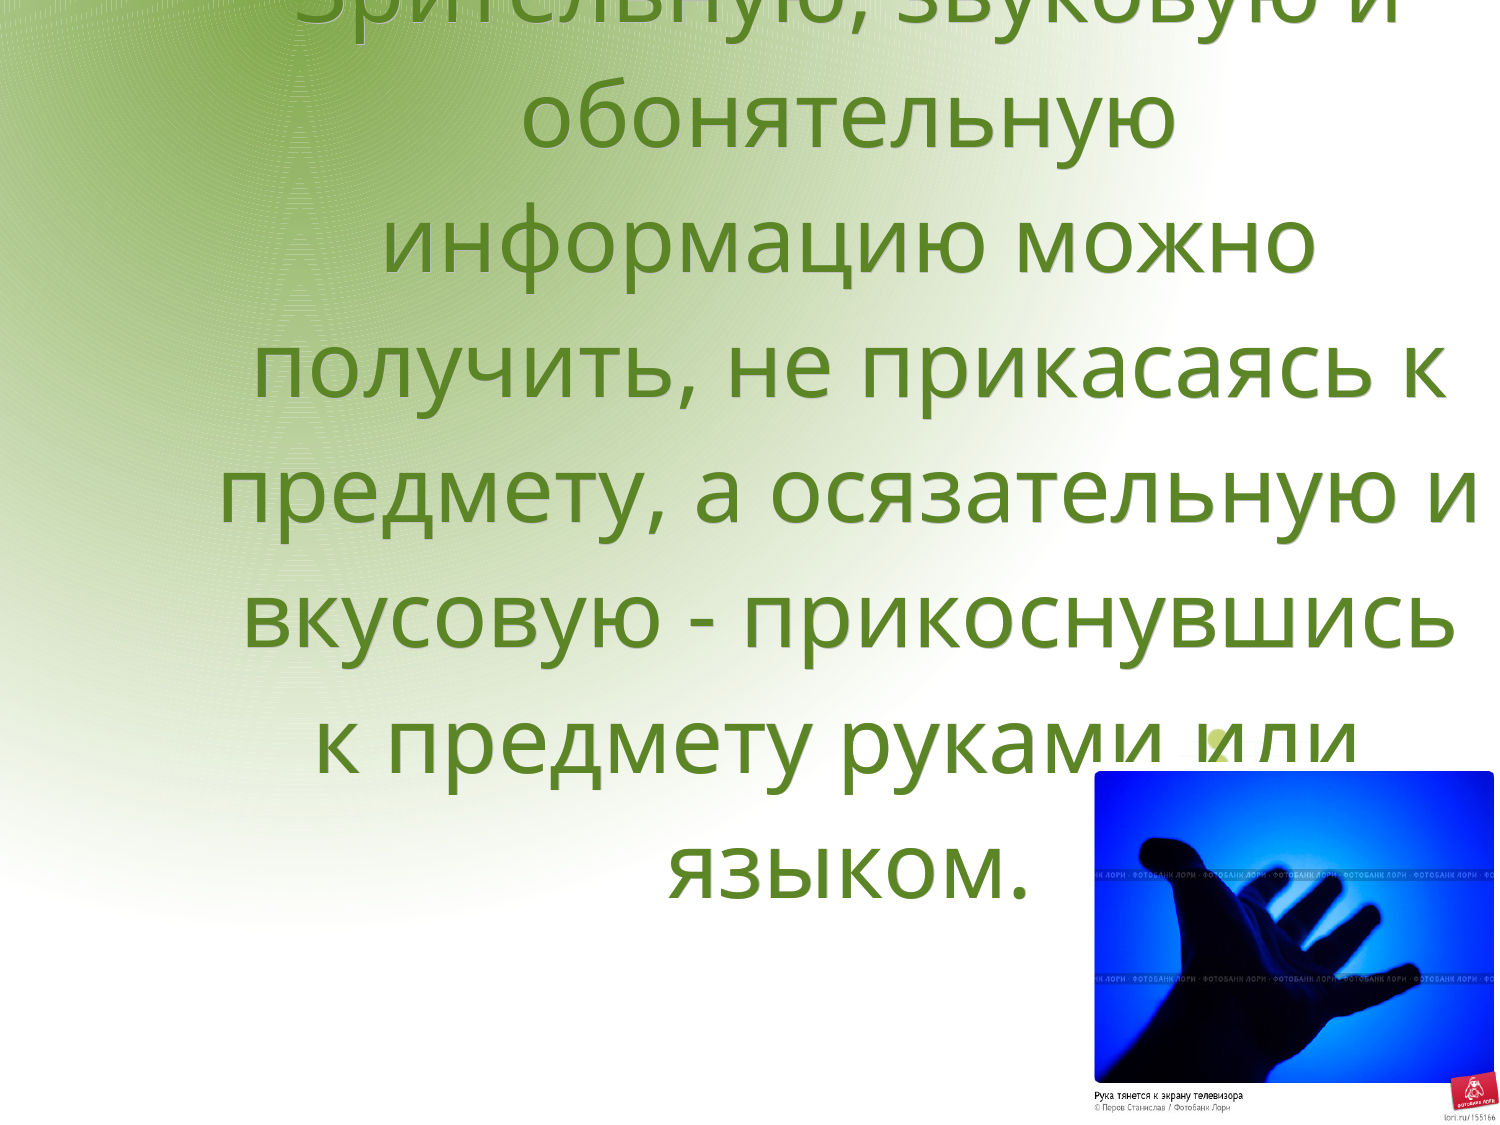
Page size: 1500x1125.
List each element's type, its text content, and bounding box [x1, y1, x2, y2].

picture [1087, 762, 1500, 1125]
title Зрительную, звуковую и обонятельную информацию можно получить, не прикасаясь к предмету, а осязательную и вкусовую - прикоснувшись к предмету руками или языком. [199, 29, 1500, 821]
